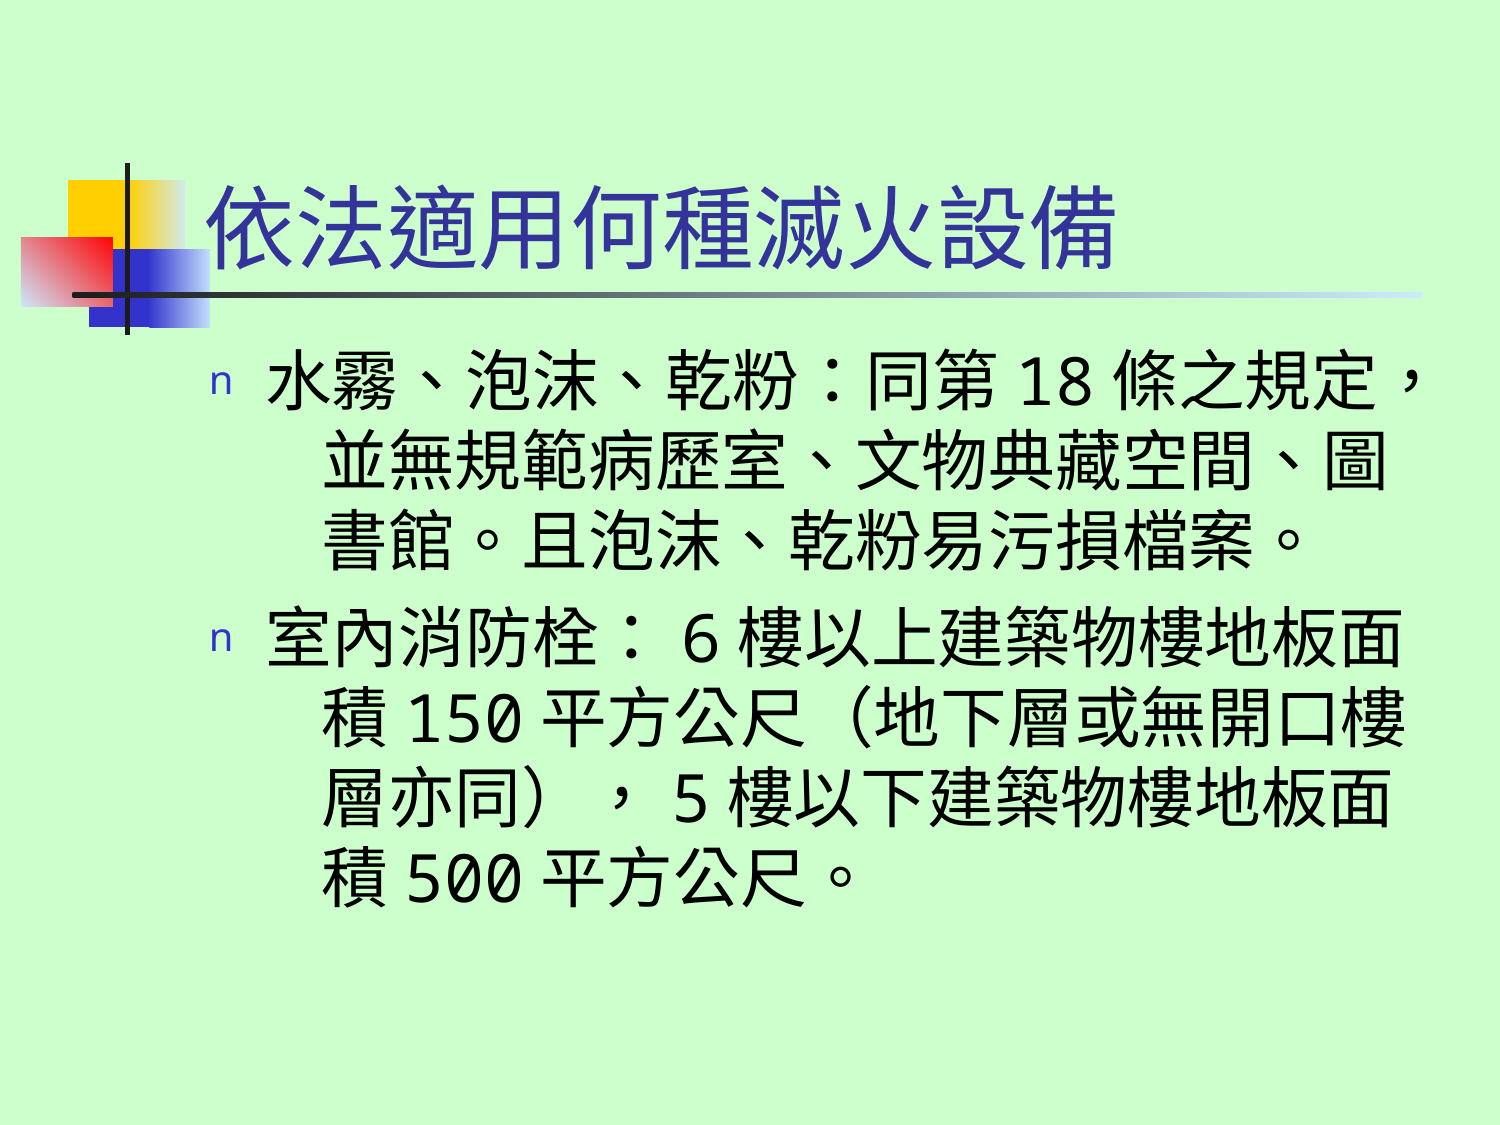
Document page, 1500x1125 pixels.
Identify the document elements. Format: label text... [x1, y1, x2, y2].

title 依法適用何種滅火設備 [188, 101, 1468, 289]
list 水霧、泡沫、乾粉：同第18條之規定，並無規範病歷室、文物典藏空間、圖書館。且泡沫、乾粉易污損檔案。 室內消防栓：6樓以上建築物樓地板面積150平方公尺（地下層或無開口樓層亦同），5樓以下建築物樓地板面積500平方公尺。 [193, 331, 1424, 1007]
